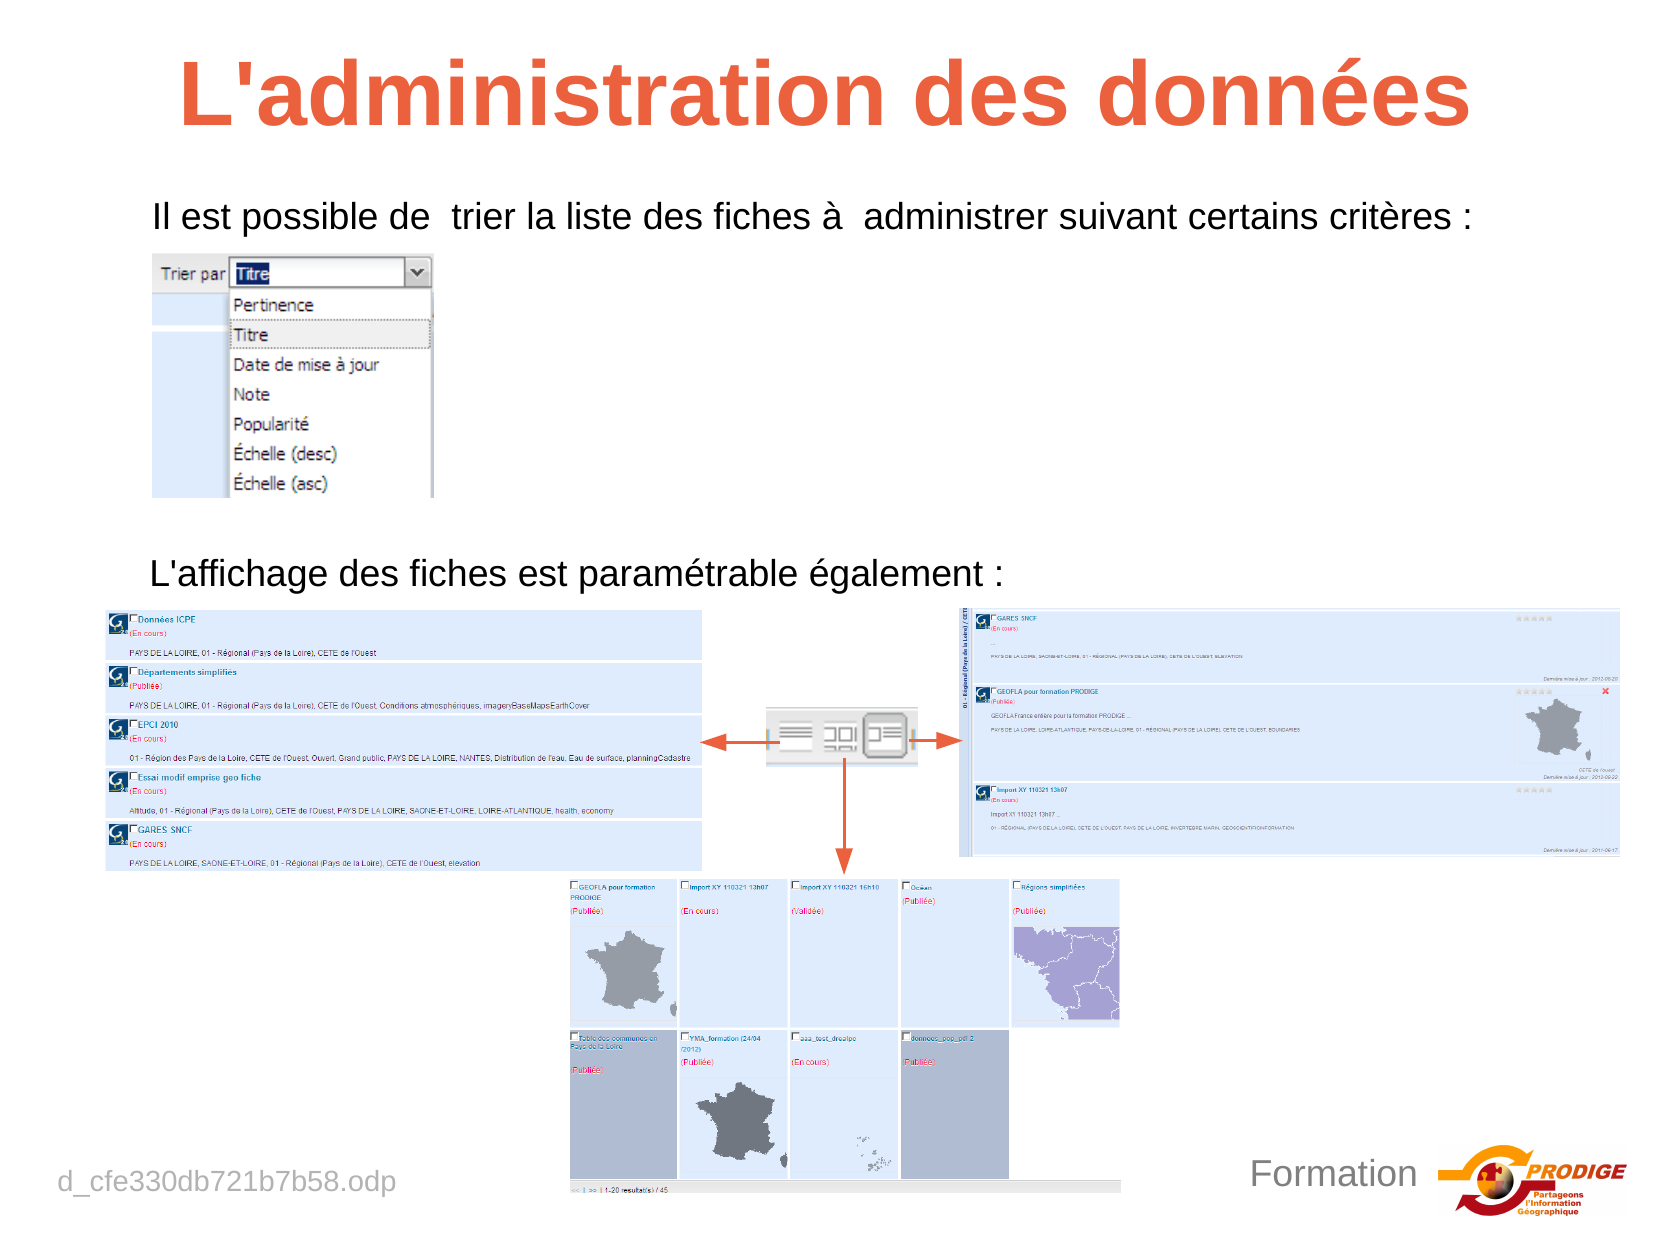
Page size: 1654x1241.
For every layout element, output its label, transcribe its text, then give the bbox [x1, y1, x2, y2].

picture [152, 252, 434, 498]
picture [959, 608, 1620, 857]
text_box Il est possible de trier la liste des fiches à administrer suivant certains critères : [137, 188, 1489, 288]
picture [766, 707, 918, 767]
picture [104, 608, 702, 873]
picture [1438, 1145, 1627, 1216]
title L'administration des données [82, 0, 1571, 191]
text_box L'affichage des fiches est paramétrable également : [134, 544, 1030, 602]
picture [570, 876, 1121, 1193]
